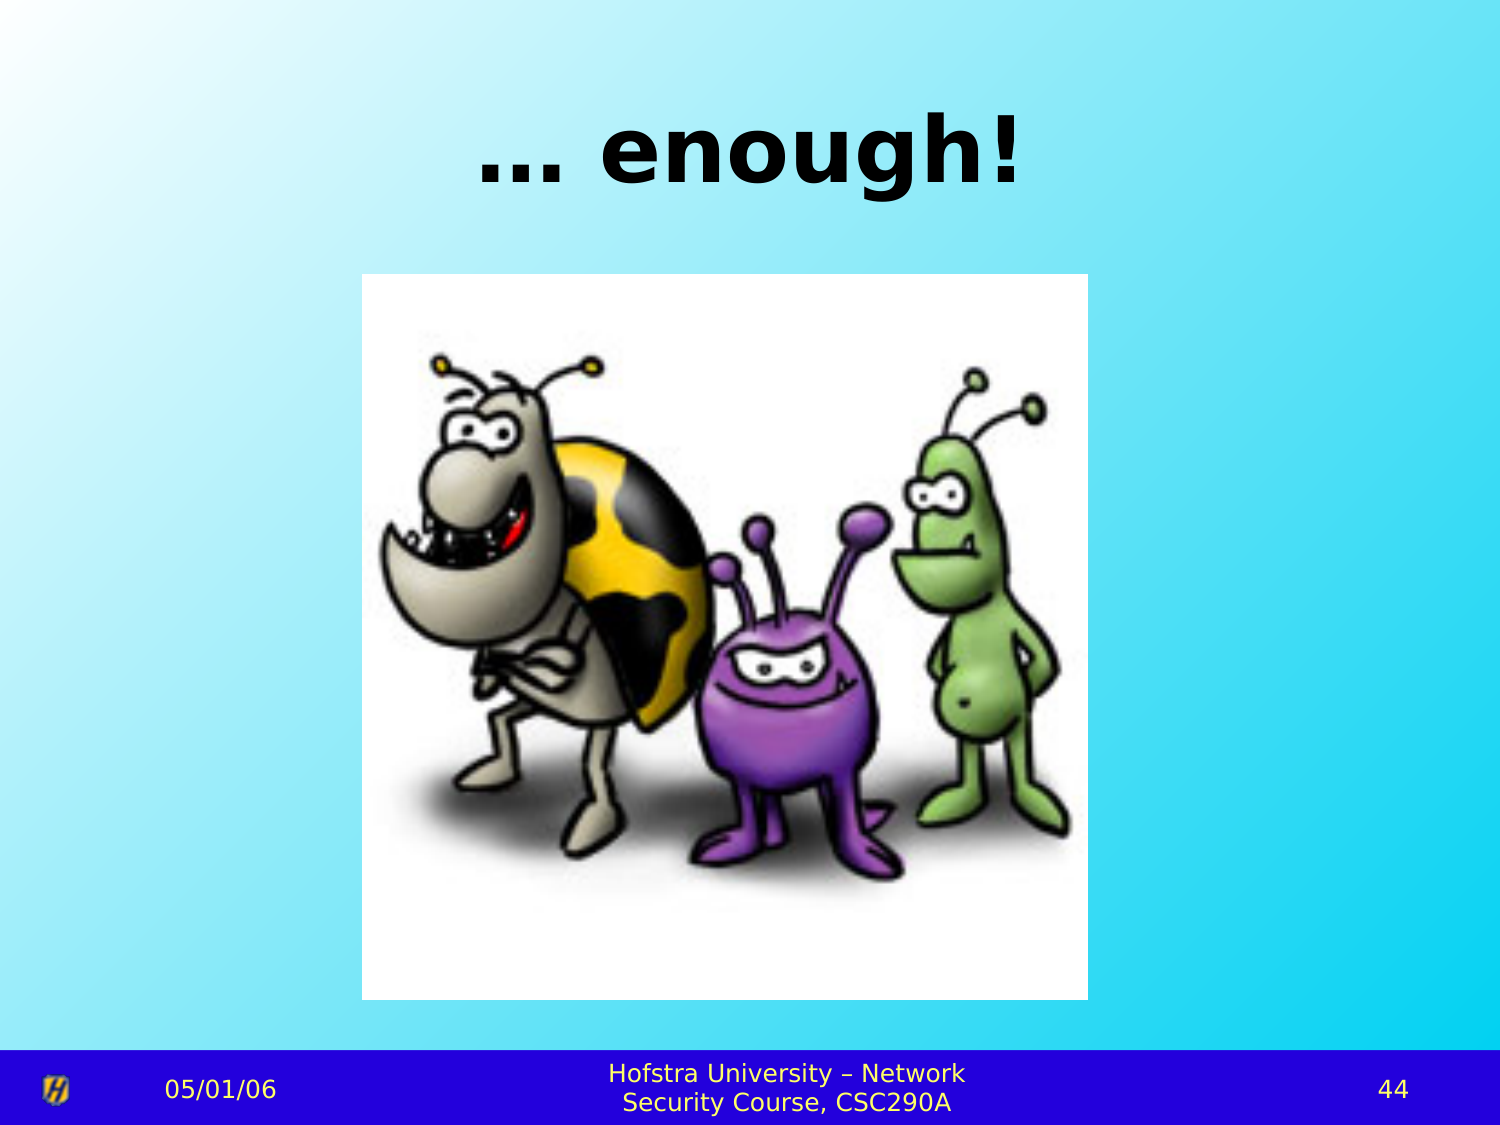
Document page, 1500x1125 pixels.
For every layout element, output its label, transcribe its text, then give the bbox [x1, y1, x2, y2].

picture [362, 274, 1088, 1000]
title … enough! [112, 84, 1391, 212]
picture [37, 1072, 76, 1110]
